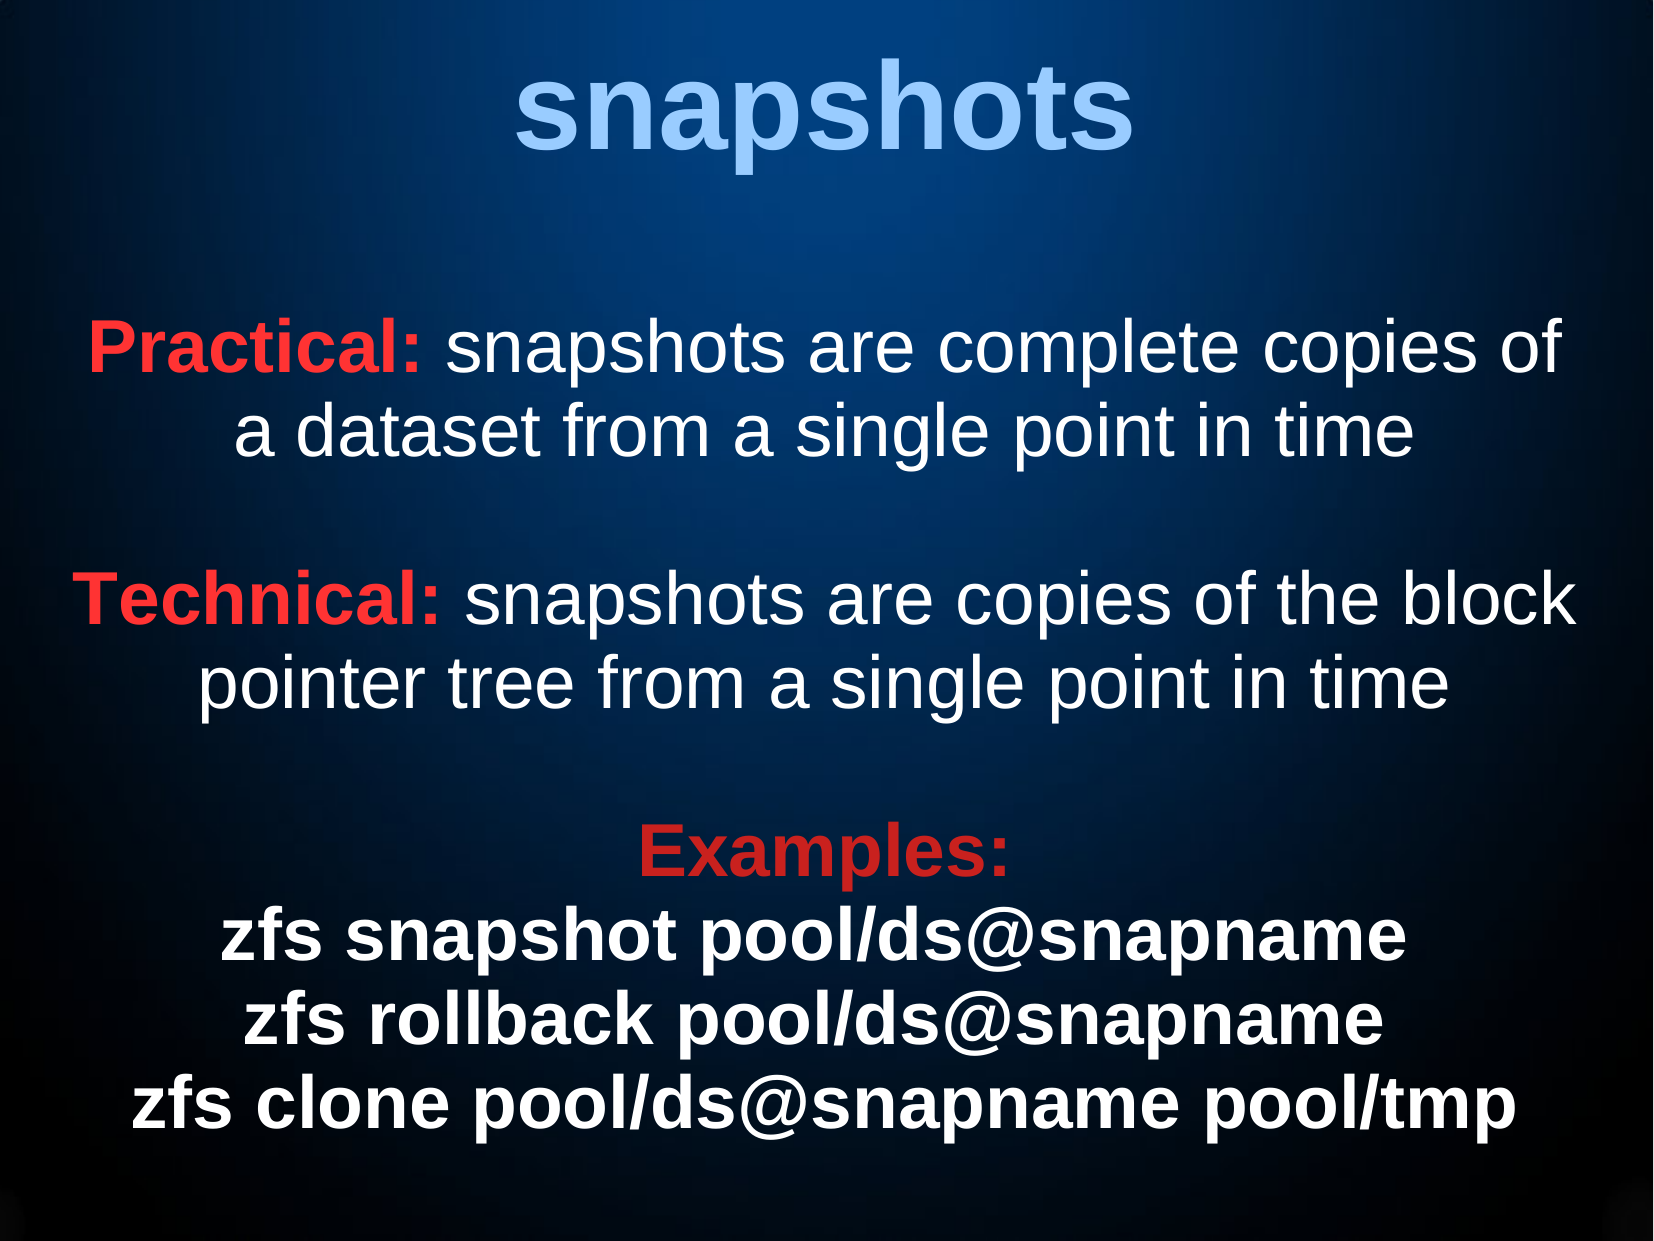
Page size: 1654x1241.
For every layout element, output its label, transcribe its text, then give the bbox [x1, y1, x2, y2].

picture [0, 0, 1654, 1241]
title snapshots [0, 2, 1651, 211]
title Practical: snapshots are complete copies of a dataset from a single point in time Technical: snapshots are copies of the block pointer tree from a single point in time Examples: zfs snapshot pool/ds@snapname zfs rollback pool/ds@snapname zfs clone pool/ds@snapname pool/tmp [60, 165, 1591, 1201]
